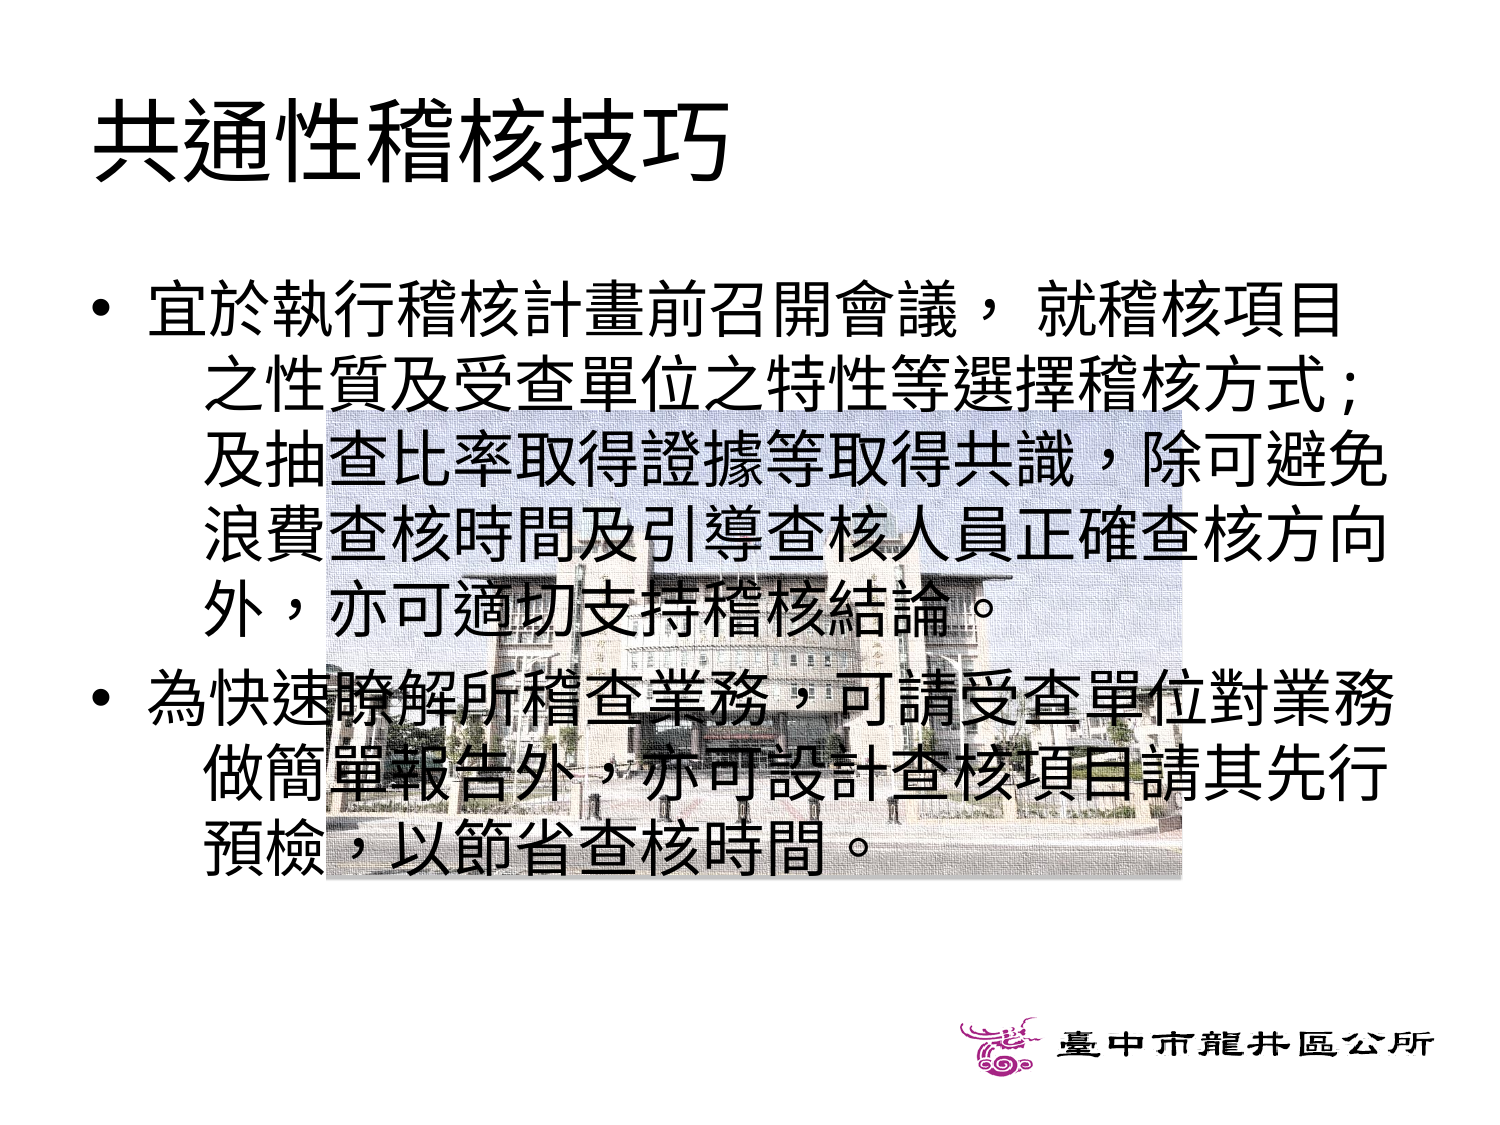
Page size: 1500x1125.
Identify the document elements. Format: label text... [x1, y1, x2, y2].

list 宜於執行稽核計畫前召開會議， 就稽核項目之性質及受查單位之特性等選擇稽核方式;及抽查比率取得證據等取得共識，除可避免浪費查核時間及引導查核人員正確查核方向外，亦可適切支持稽核結論。 為快速瞭解所稽查業務，可請受查單位對業務做簡單報告外，亦可設計查核項目請其先行預檢，以節省查核時間。 [75, 262, 1426, 1005]
title 共通性稽核技巧 [75, 45, 1426, 233]
